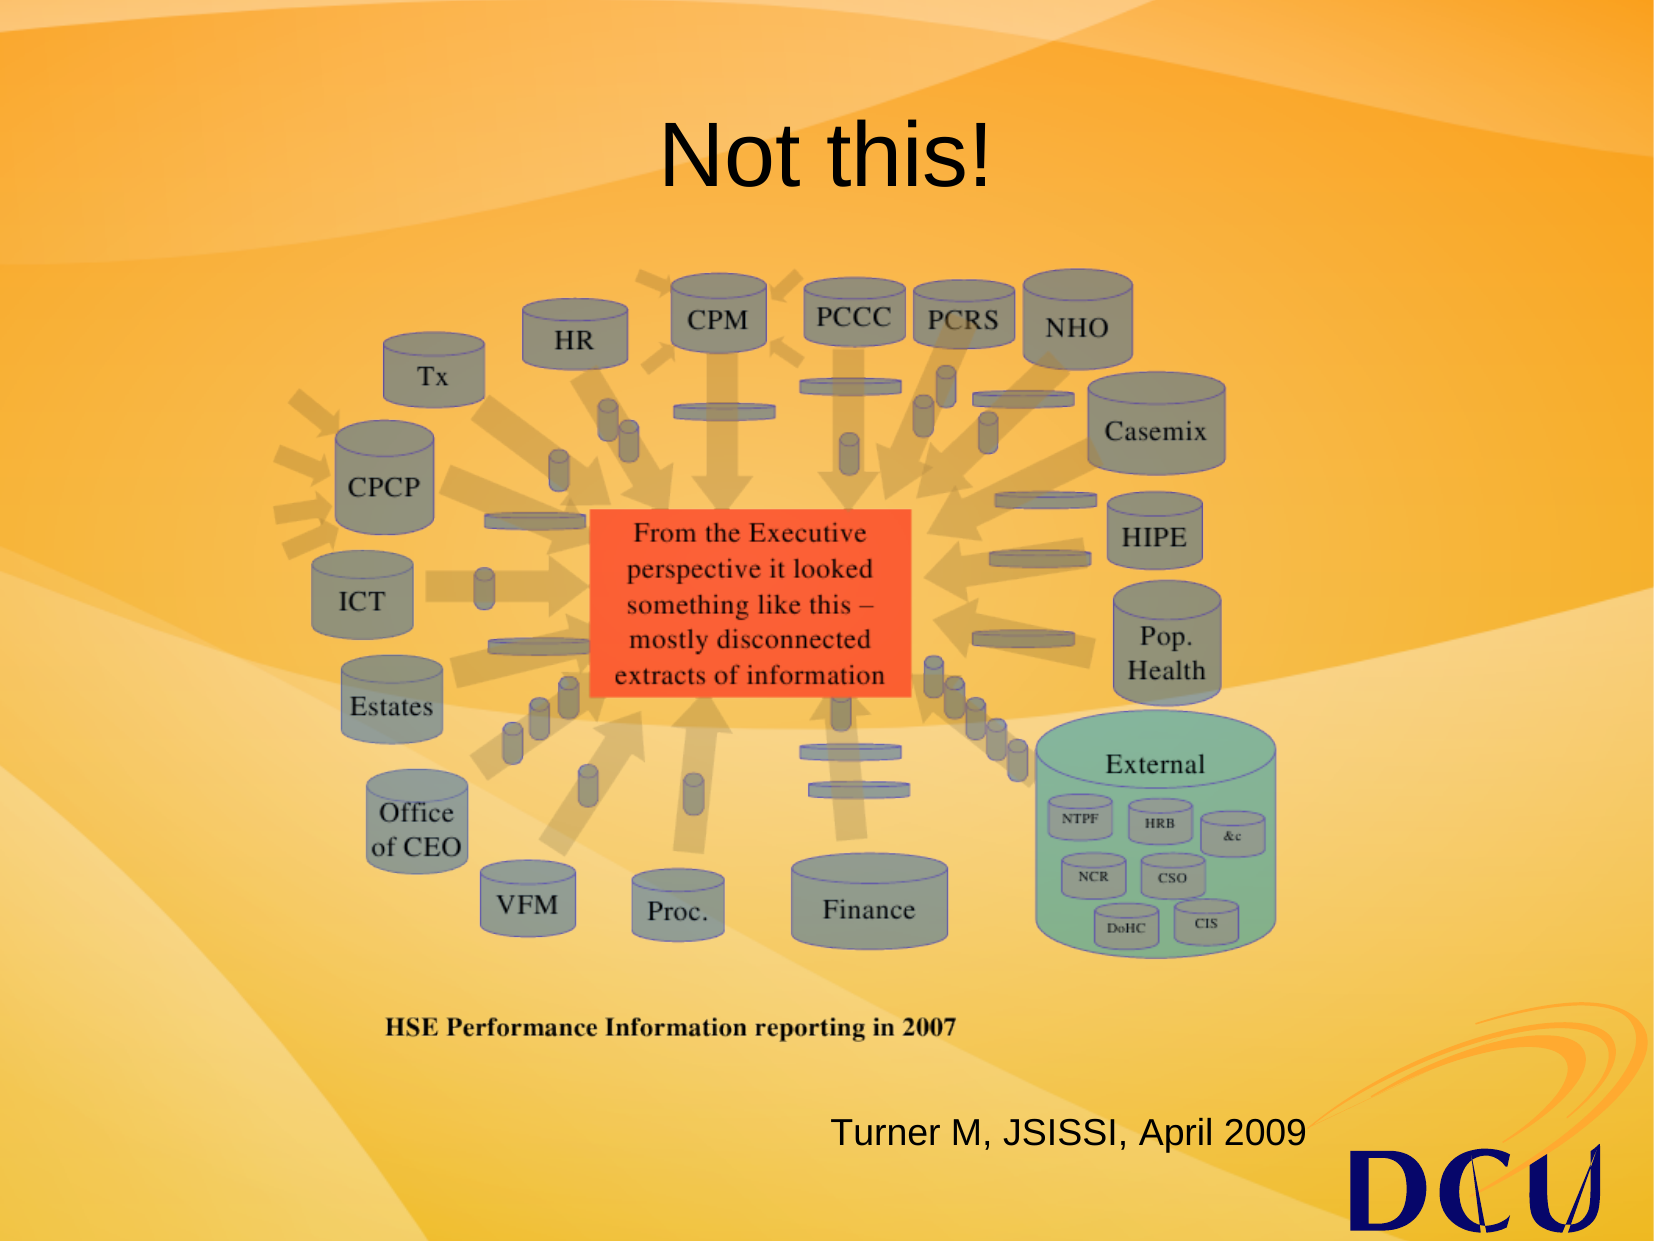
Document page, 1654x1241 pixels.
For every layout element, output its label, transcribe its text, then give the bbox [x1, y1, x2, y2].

text_box Turner M, JSISSI, April 2009 [815, 1101, 1323, 1159]
picture [0, 0, 1654, 1241]
title Not this! [82, 49, 1571, 257]
